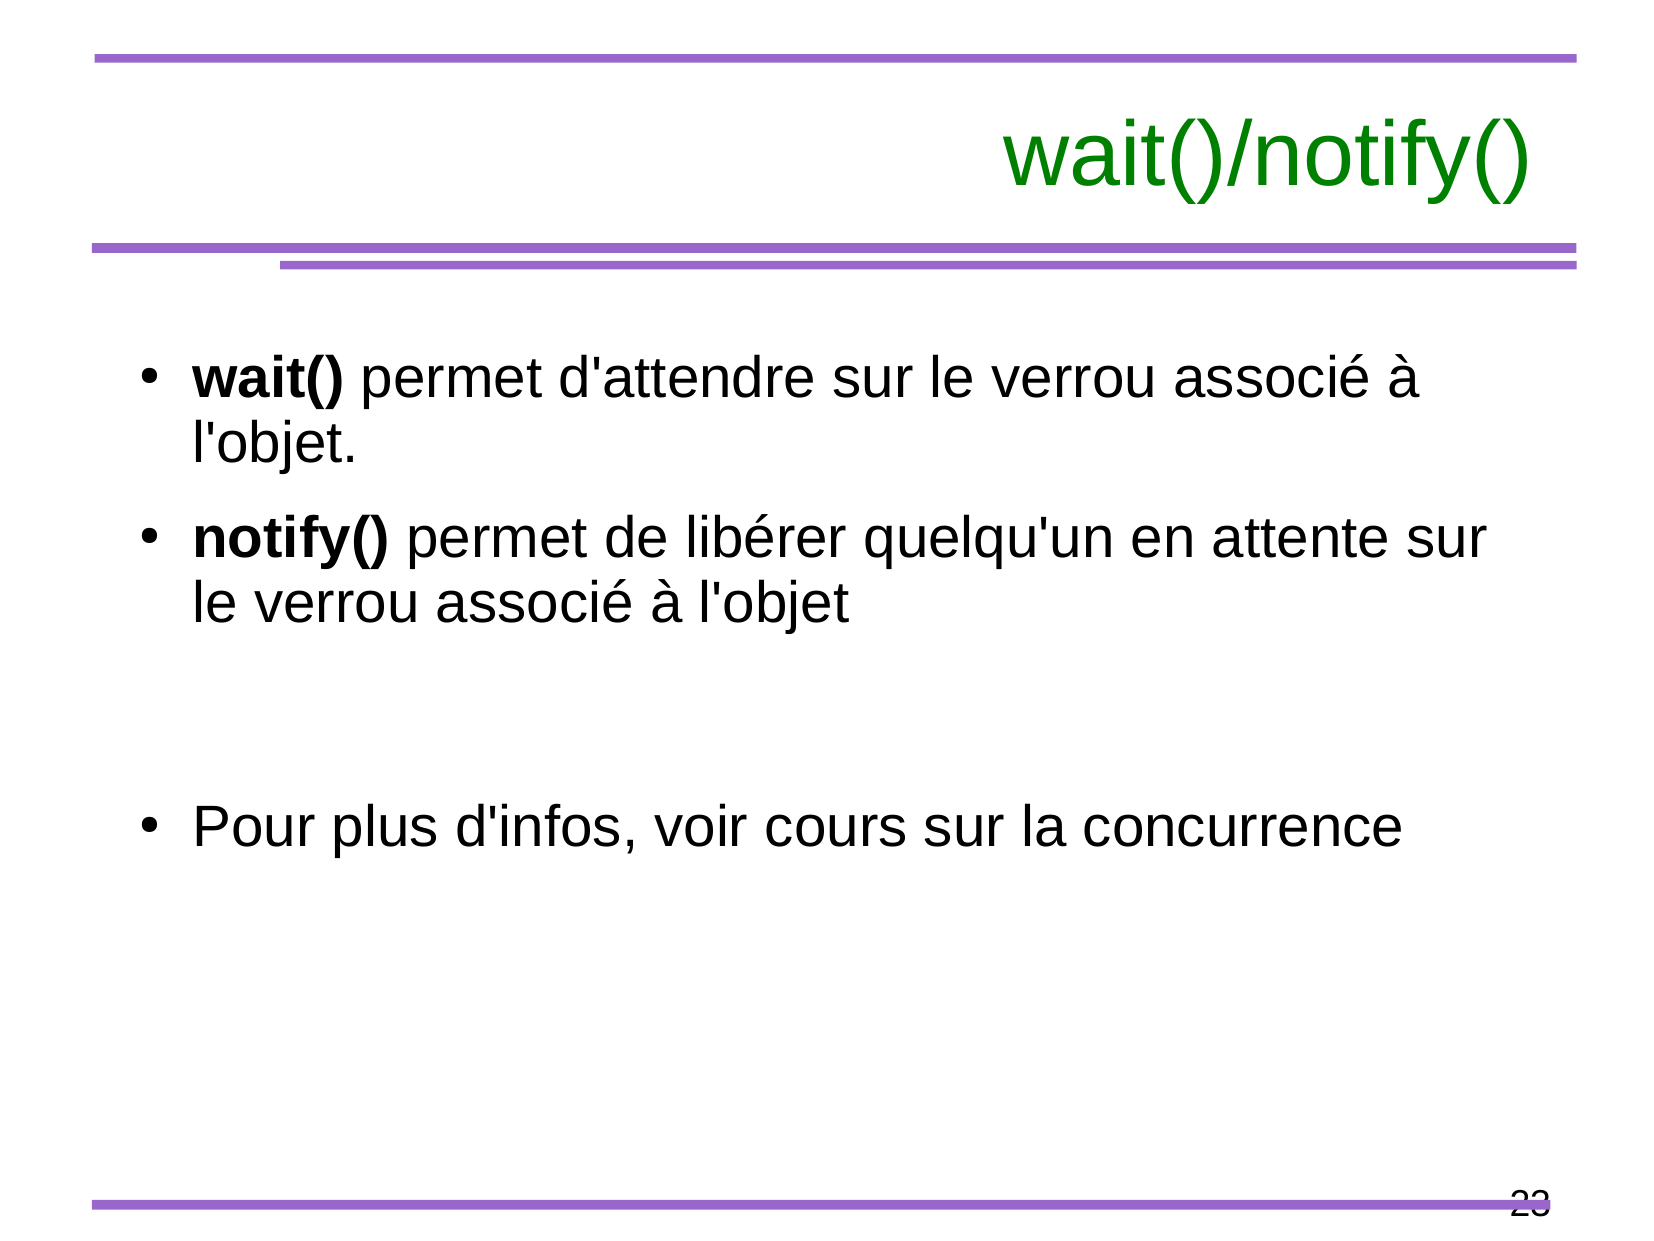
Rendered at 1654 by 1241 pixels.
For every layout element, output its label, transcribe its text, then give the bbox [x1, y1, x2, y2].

title wait()/notify() [121, 49, 1534, 257]
list wait() permet d'attendre sur le verrou associé à l'objet. notify() permet de libérer quelqu'un en attente sur le verrou associé à l'objet Pour plus d'infos, voir cours sur la concurrence [121, 344, 1534, 1127]
